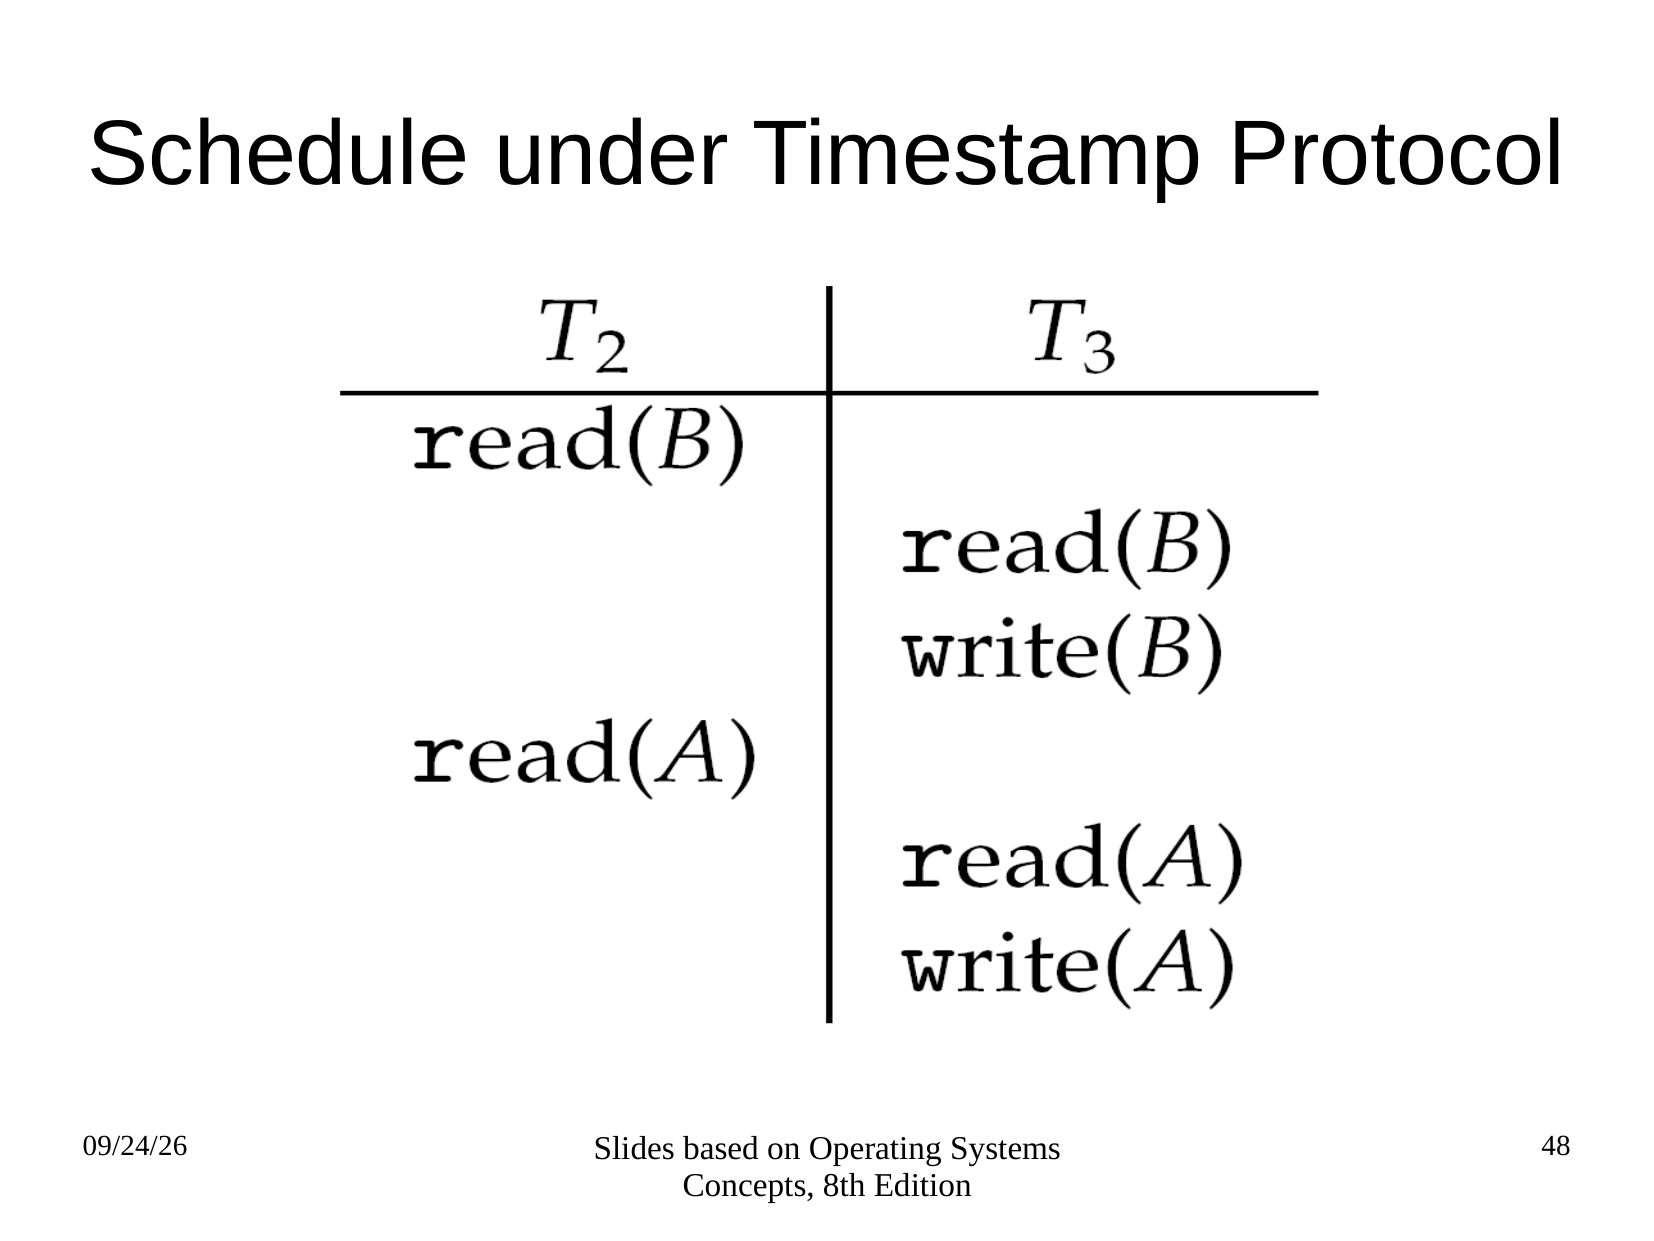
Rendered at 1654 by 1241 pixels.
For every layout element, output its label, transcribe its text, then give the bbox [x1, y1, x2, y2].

picture [309, 263, 1336, 1048]
title Schedule under Timestamp Protocol [82, 49, 1571, 257]
